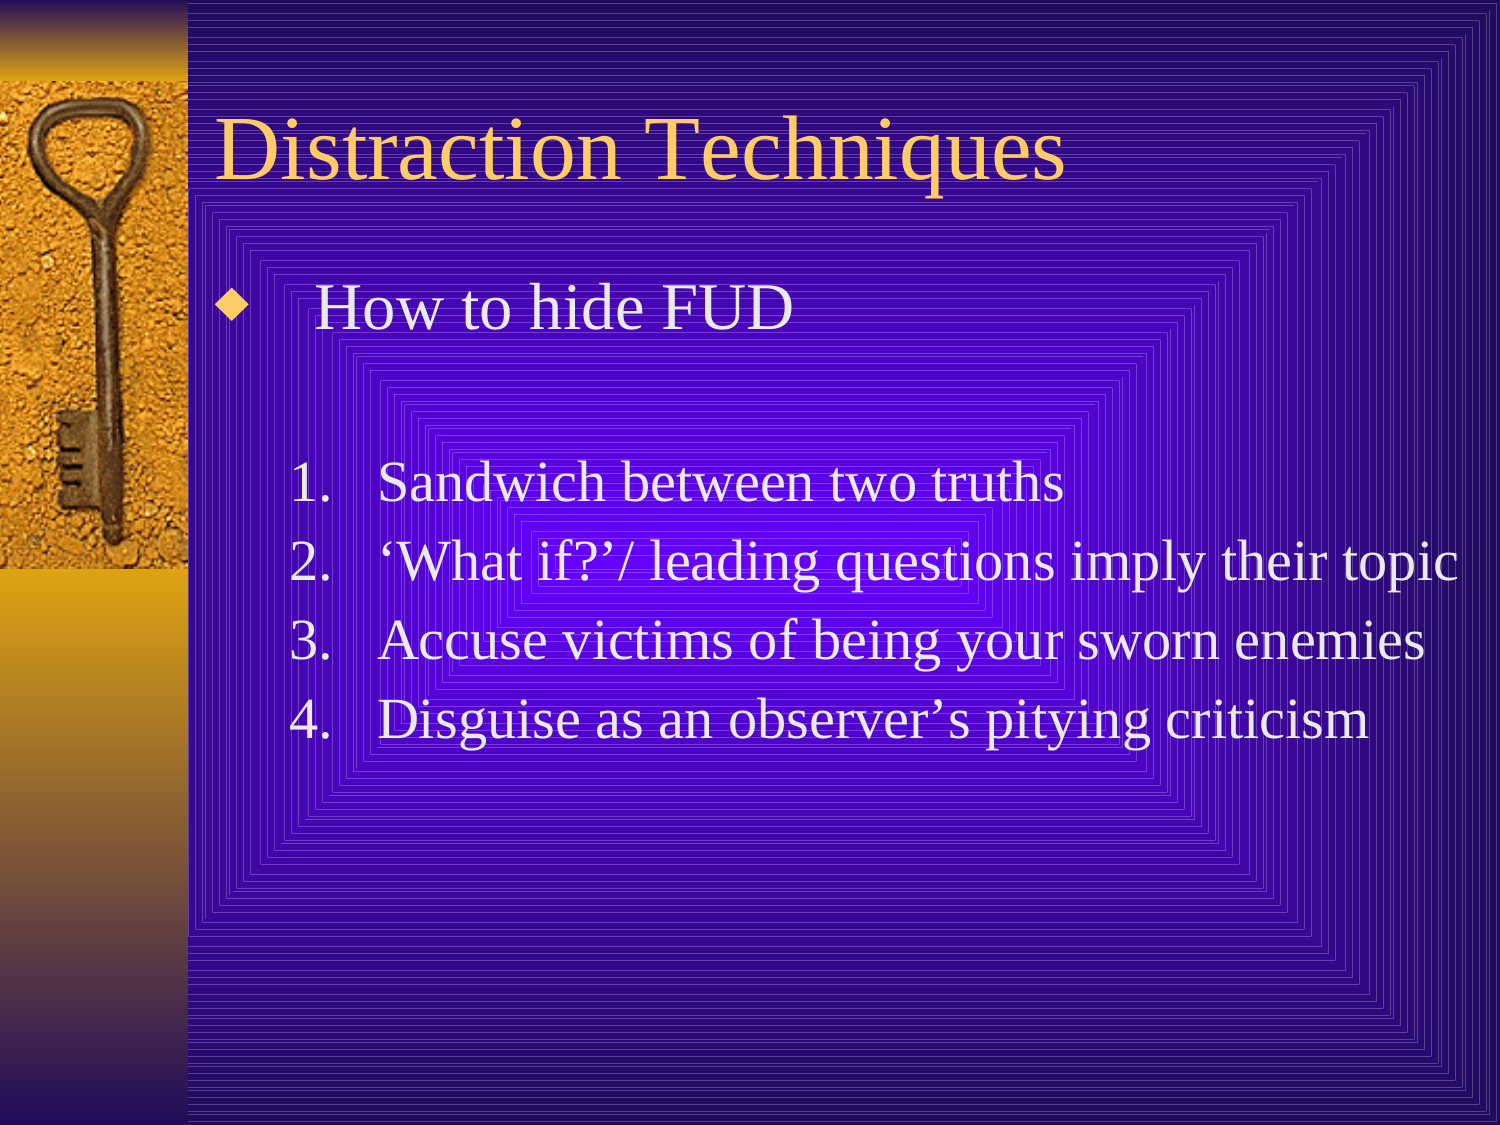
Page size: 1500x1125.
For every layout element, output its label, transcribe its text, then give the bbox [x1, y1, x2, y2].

list How to hide FUD Sandwich between two truths ‘What if?’/ leading questions imply their topic Accuse victims of being your sworn enemies Disguise as an observer’s pitying criticism [199, 262, 1500, 1000]
picture [0, 81, 188, 569]
title Distraction Techniques [200, 49, 1476, 248]
